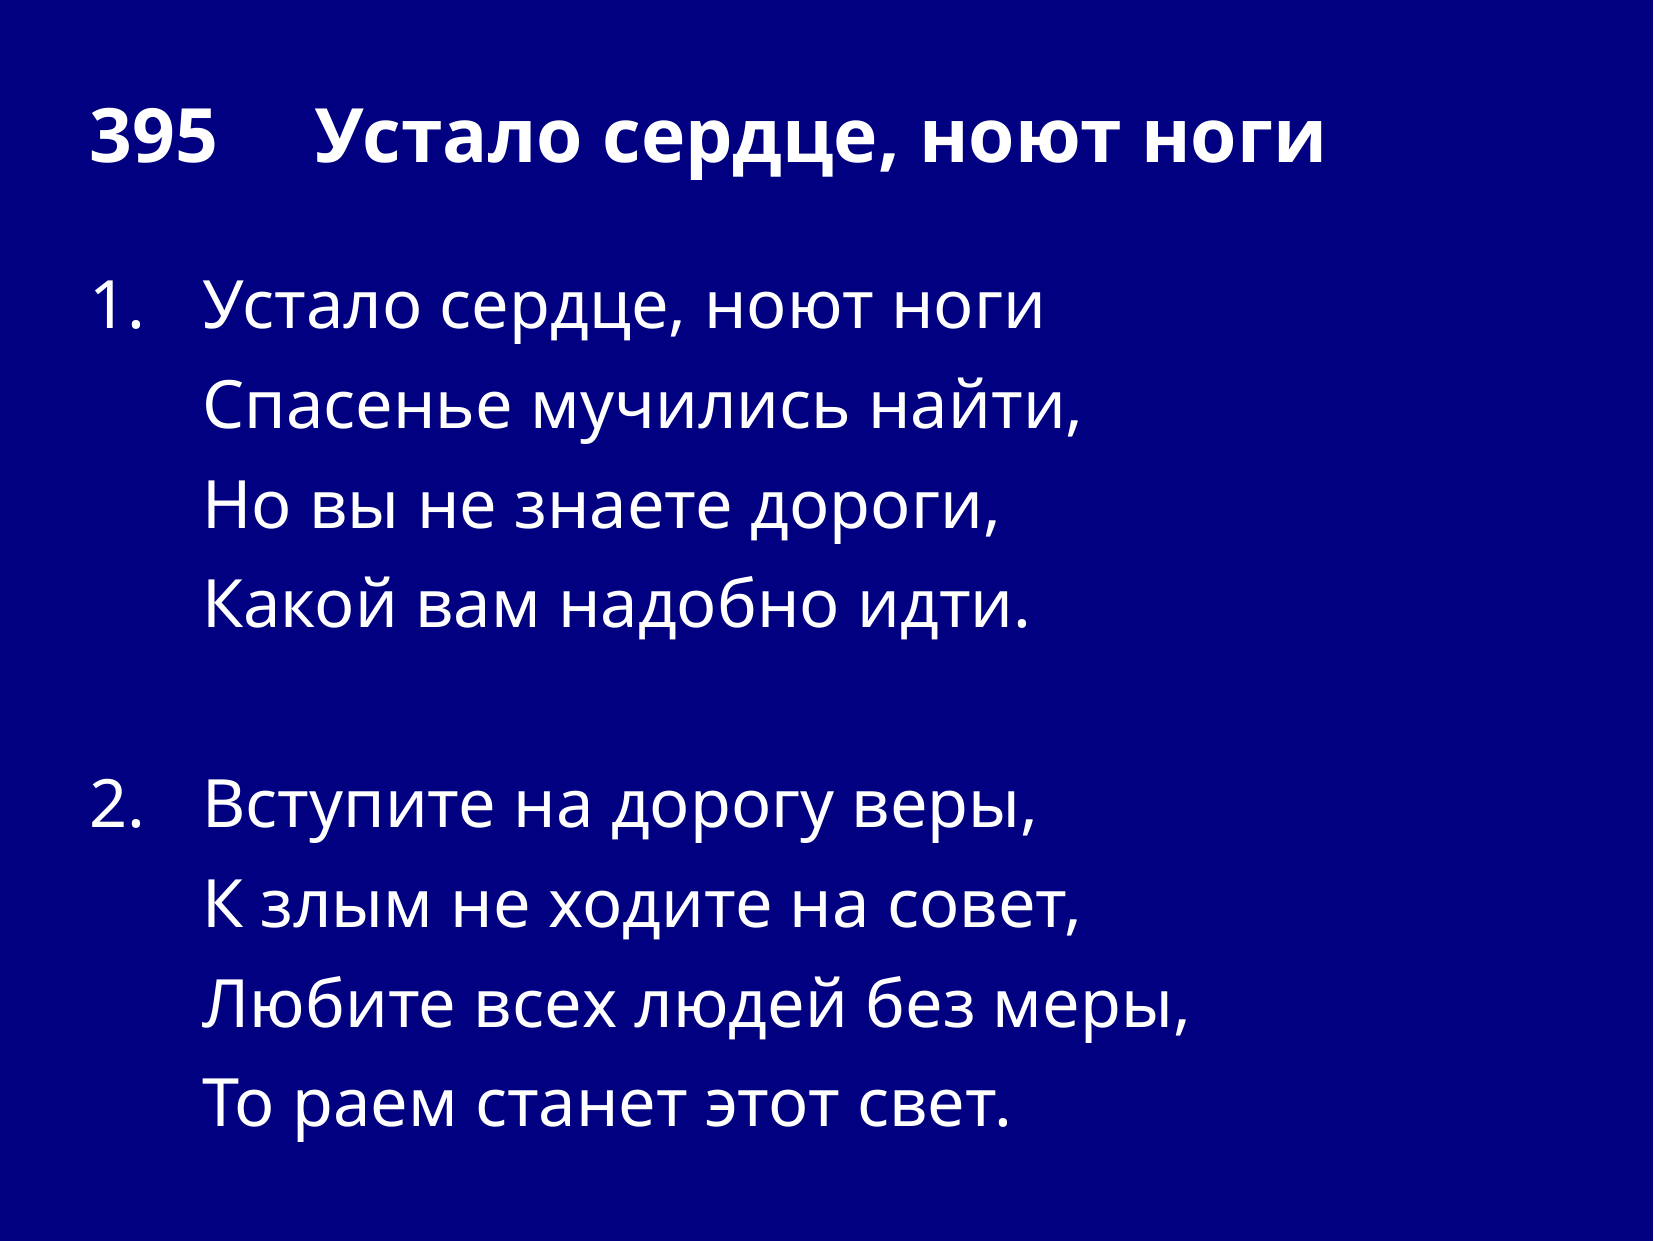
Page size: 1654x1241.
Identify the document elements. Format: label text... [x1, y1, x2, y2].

text_box 1. Устало сердце, ноют ноги Спасенье мучились найти, Но вы не знаете дороги, Какой вам надобно идти. 2. Вступите на дорогу веры, К злым не ходите на совет, Любите всех людей без меры, То раем станет этот свет. [75, 188, 1576, 1163]
text_box 395 Устало сердце, ноют ноги [75, 75, 1576, 188]
